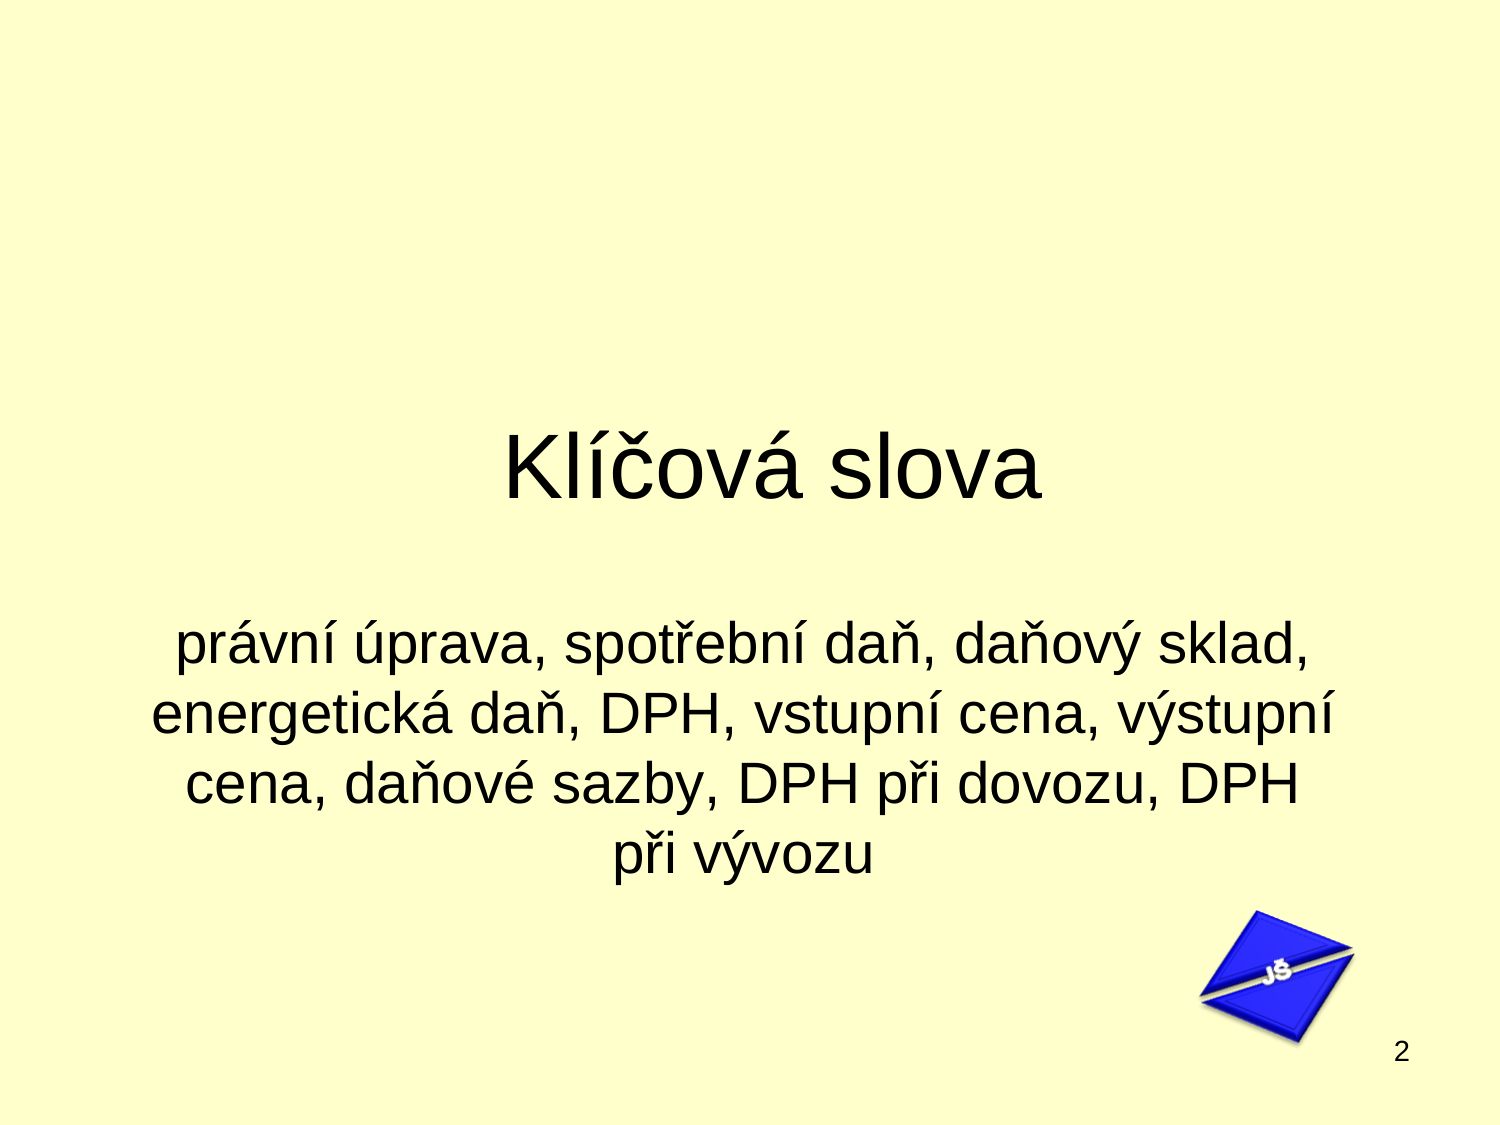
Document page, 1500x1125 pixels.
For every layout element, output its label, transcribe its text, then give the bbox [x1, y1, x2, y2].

title Klíčová slova [135, 373, 1411, 551]
picture [1185, 899, 1366, 1060]
text_box právní úprava, spotřební daň, daňový sklad, energetická daň, DPH, vstupní cena, výstupní cena, daňové sazby, DPH při dovozu, DPH při vývozu [135, 597, 1353, 978]
text_box <číslo> [1074, 1024, 1426, 1103]
